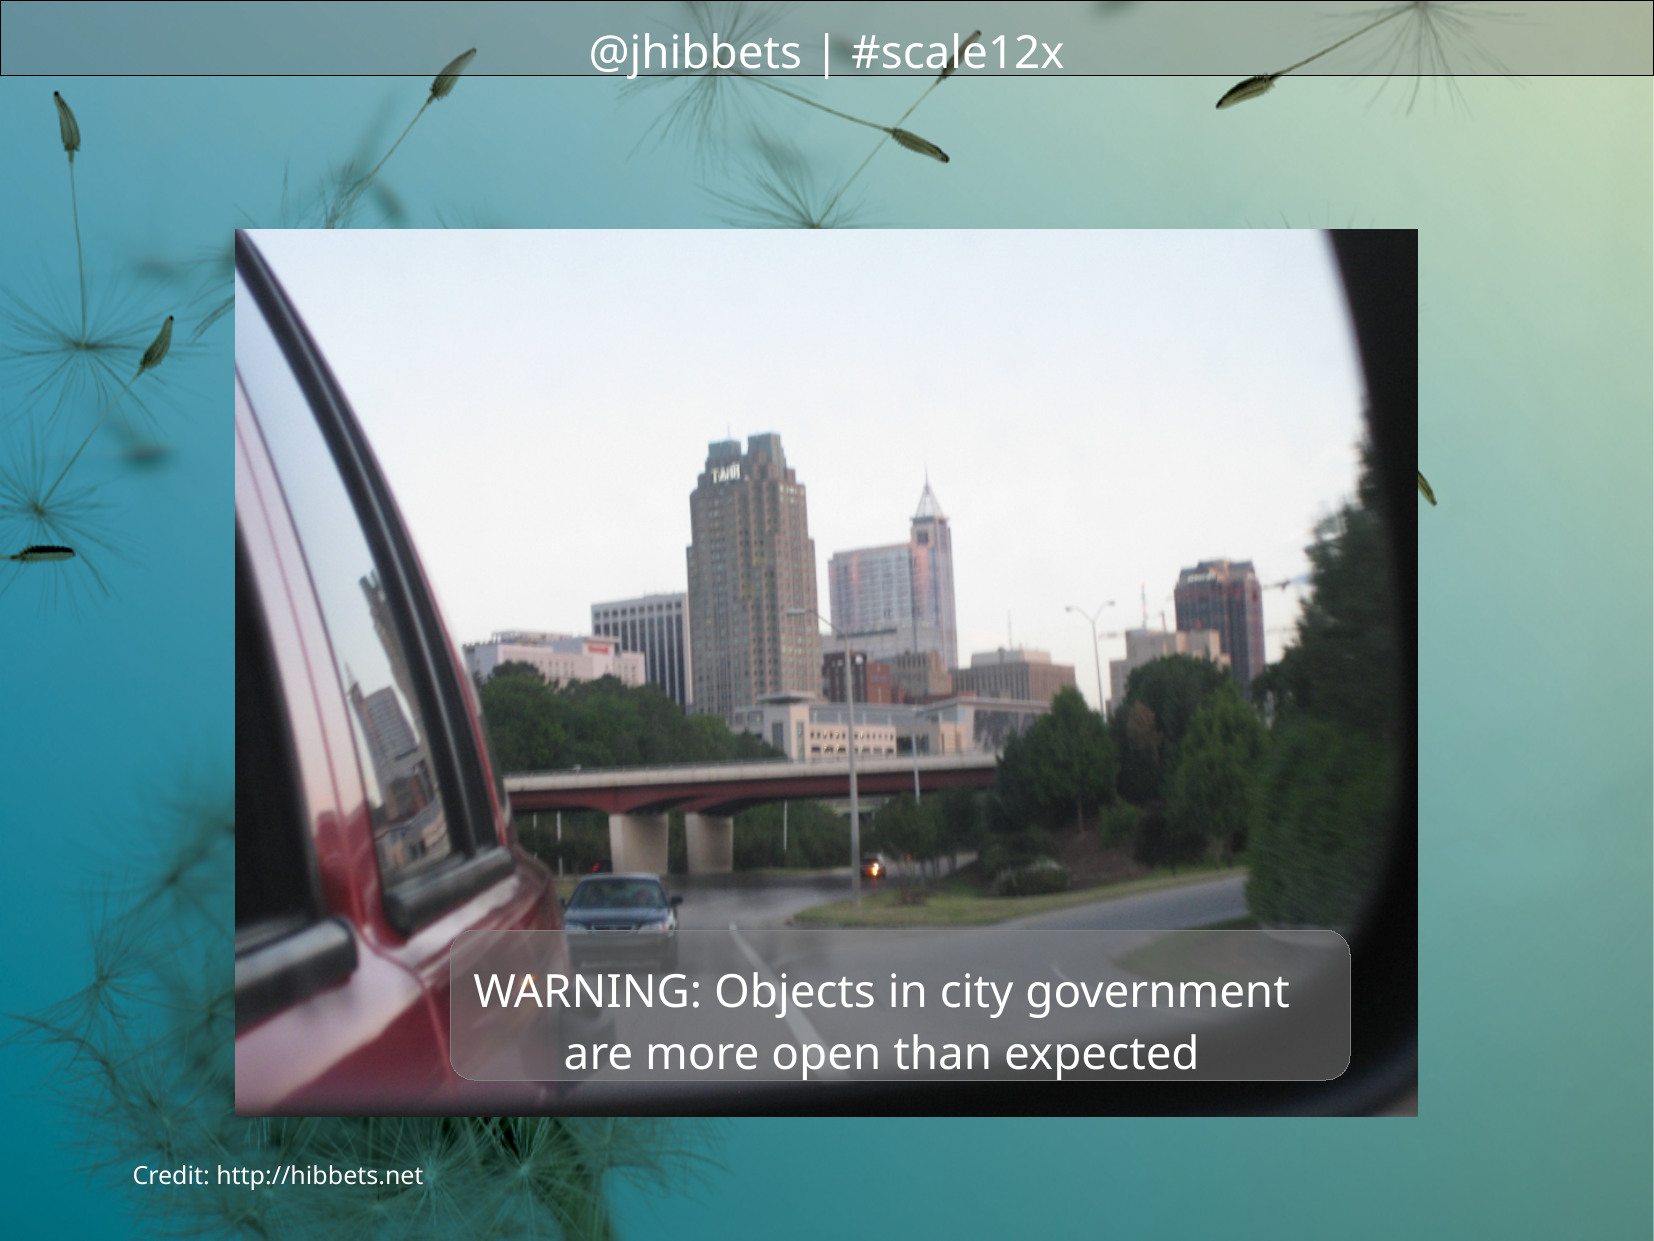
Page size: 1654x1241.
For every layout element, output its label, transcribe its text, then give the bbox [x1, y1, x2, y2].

text_box WARNING: Objects in city government are more open than expected [458, 950, 1359, 1068]
text_box Credit: http://hibbets.net [117, 1150, 444, 1194]
picture [0, 76, 1654, 1241]
text_box [450, 930, 1350, 1081]
